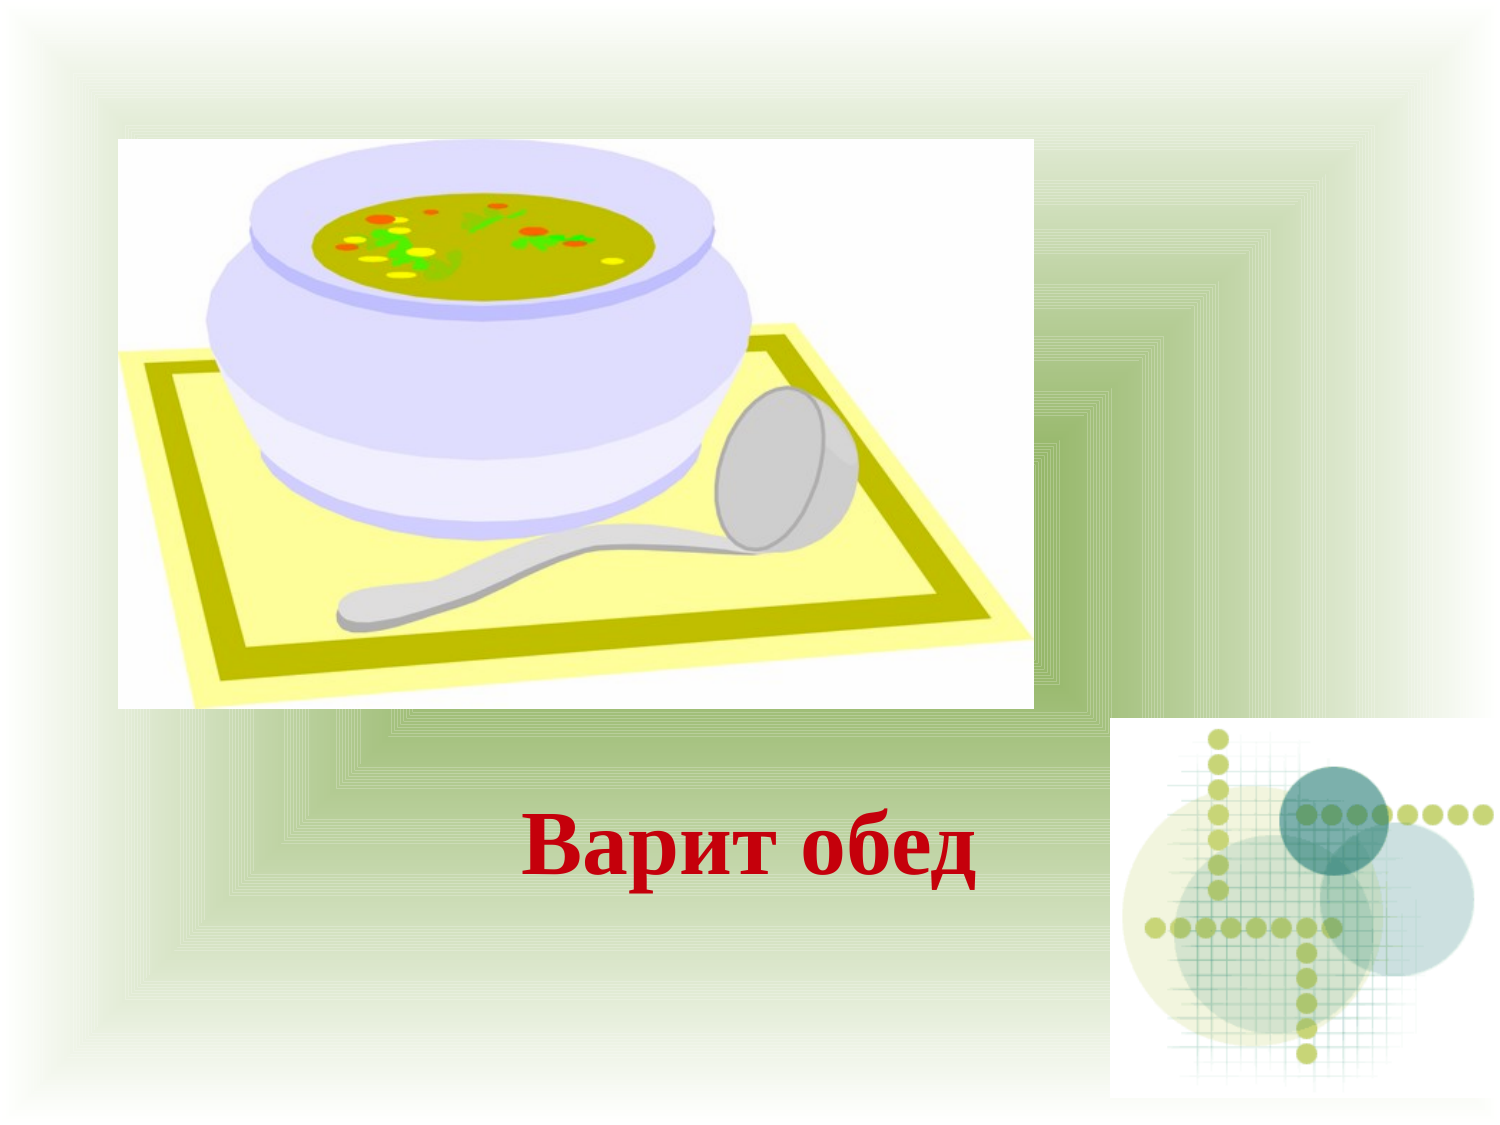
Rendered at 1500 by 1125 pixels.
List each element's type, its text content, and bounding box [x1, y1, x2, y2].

picture [118, 139, 1034, 320]
subtitle Варит обед [110, 320, 1390, 1048]
